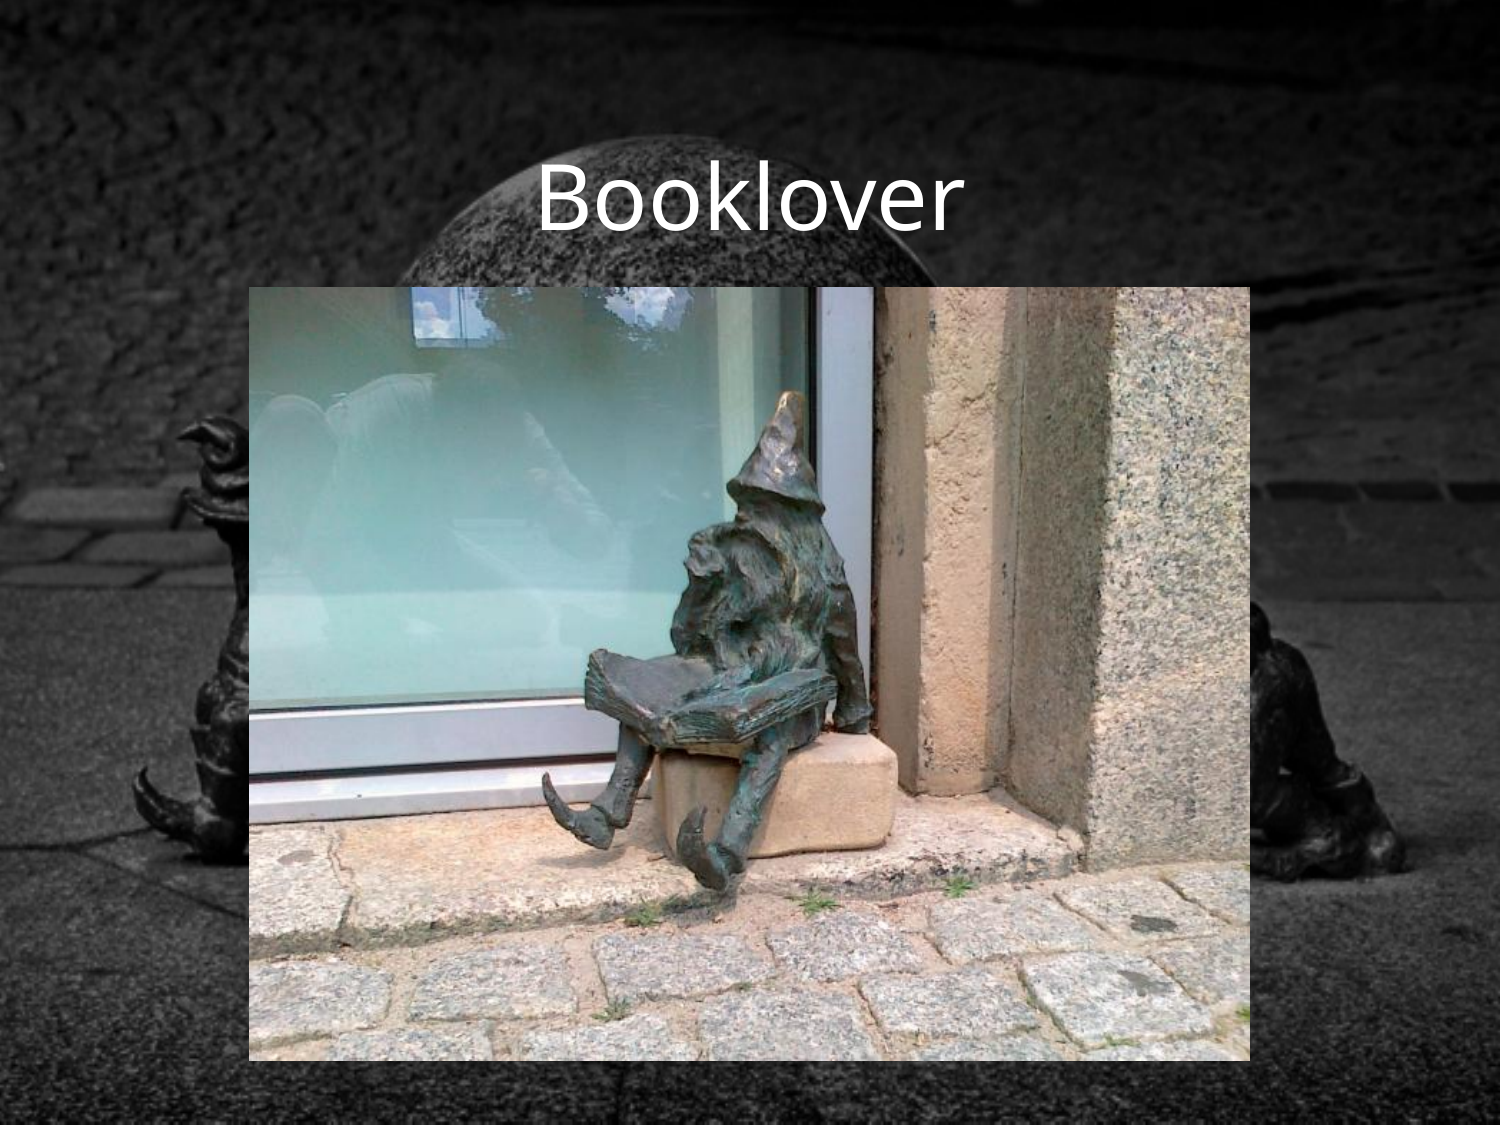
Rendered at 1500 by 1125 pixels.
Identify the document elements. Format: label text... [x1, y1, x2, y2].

title Booklover [112, 99, 1388, 288]
picture [249, 287, 1250, 1061]
